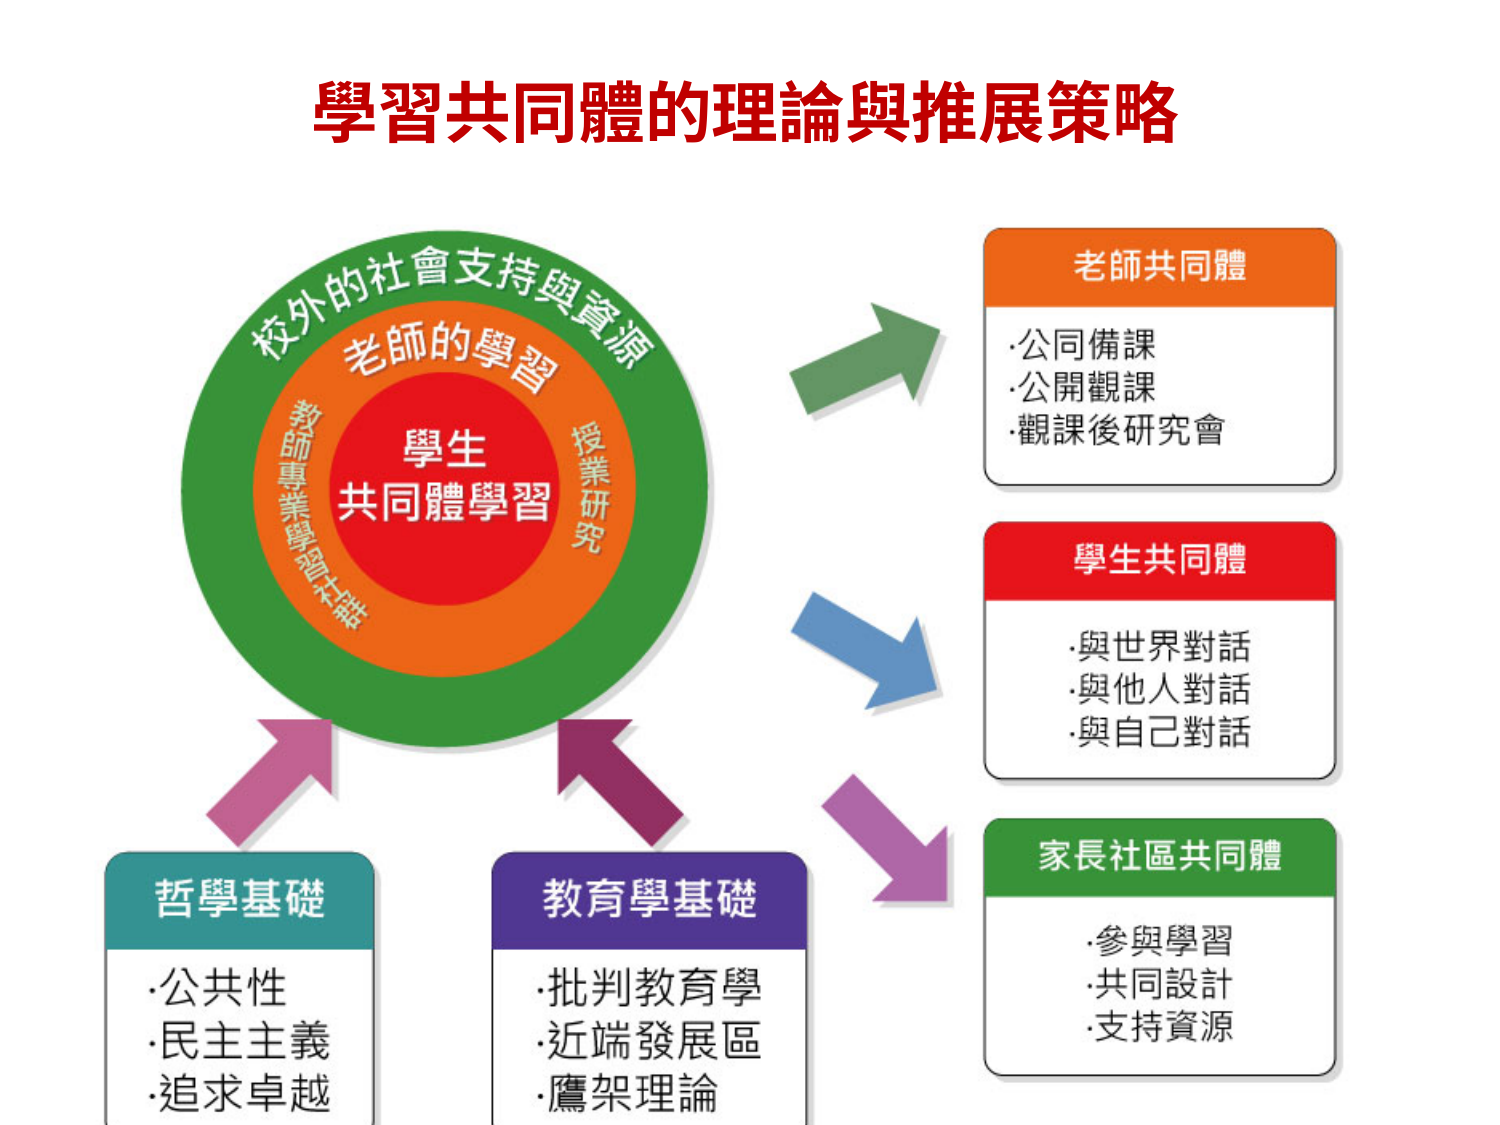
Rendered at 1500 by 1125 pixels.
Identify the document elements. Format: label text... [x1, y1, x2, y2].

picture [82, 199, 1430, 1125]
title 學習共同體的理論與推展策略 [70, 0, 1421, 223]
